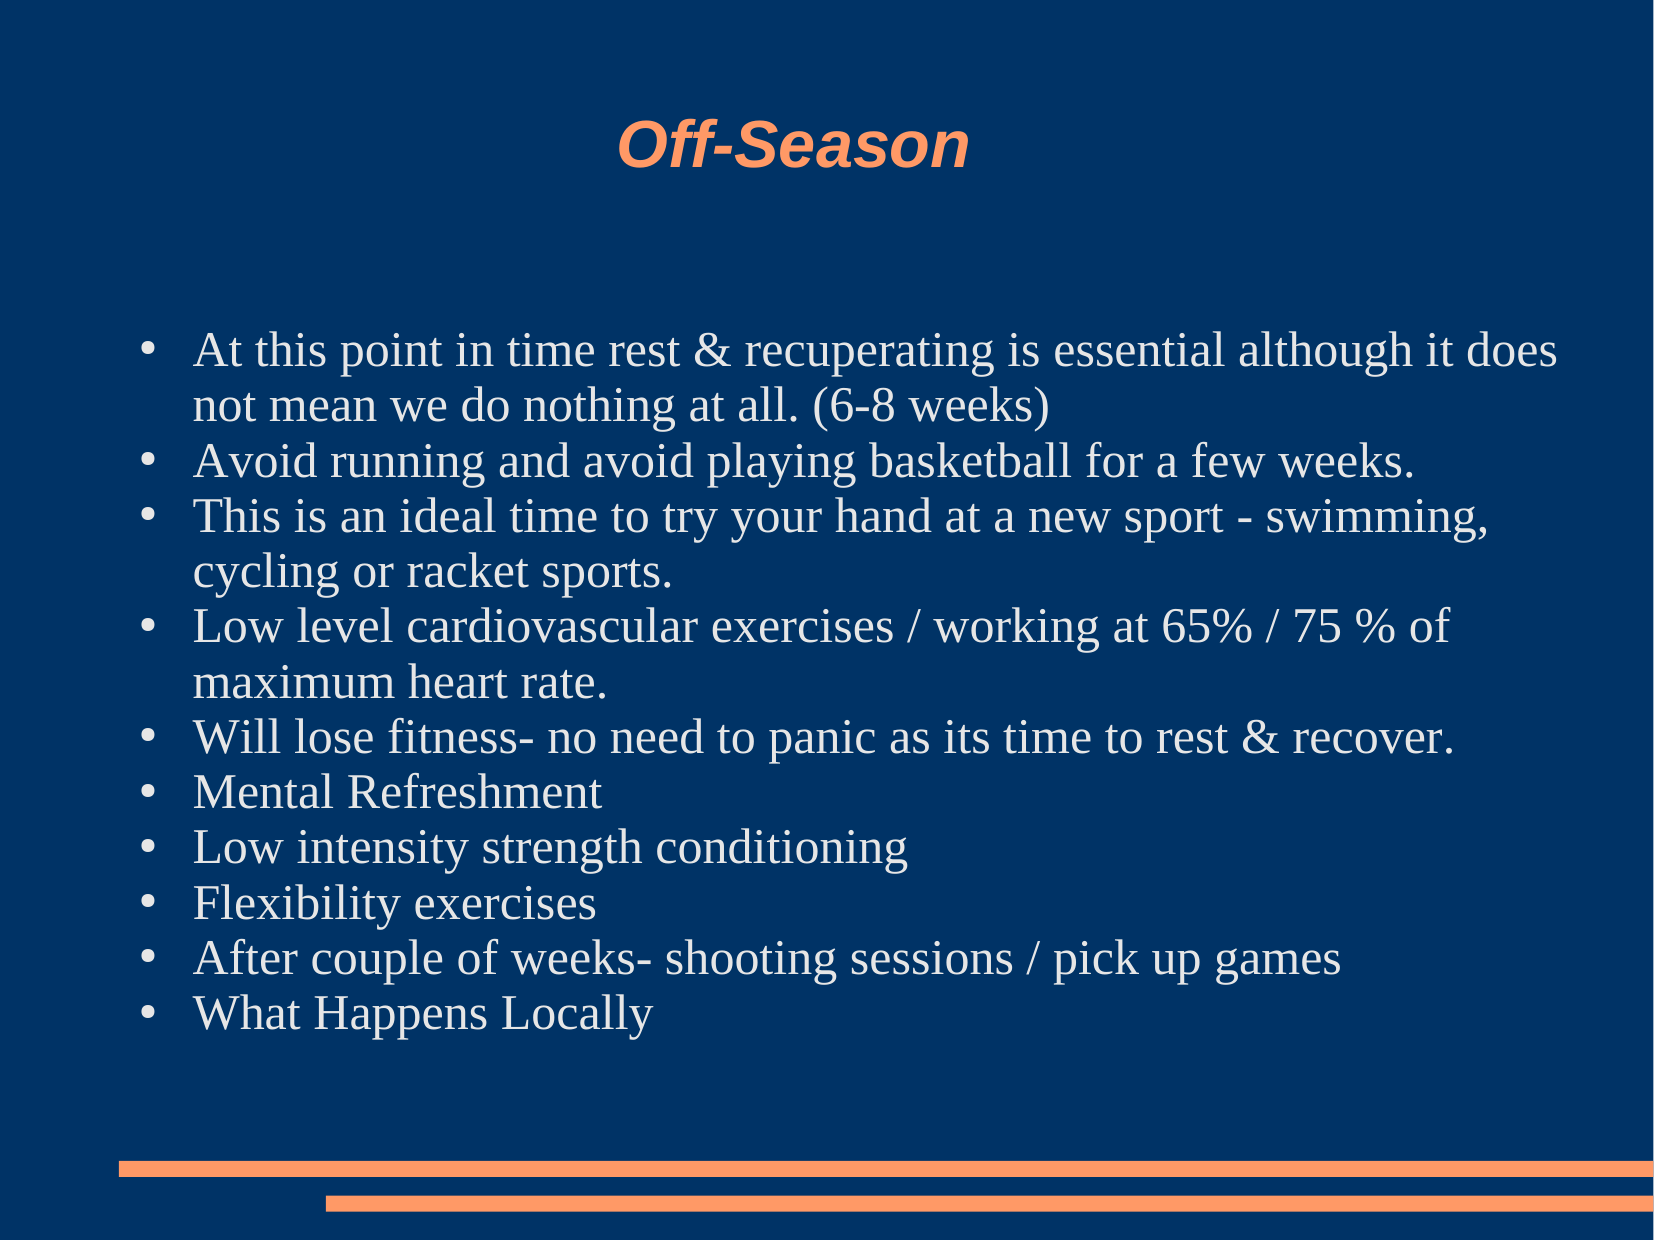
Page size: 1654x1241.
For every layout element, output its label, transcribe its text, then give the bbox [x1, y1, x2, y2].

list At this point in time rest & recuperating is essential although it does not mean we do nothing at all. (6-8 weeks) Avoid running and avoid playing basketball for a few weeks. This is an ideal time to try your hand at a new sport - swimming, cycling or racket sports. Low level cardiovascular exercises / working at 65% / 75 % of maximum heart rate. Will lose fitness- no need to panic as its time to rest & recover. Mental Refreshment Low intensity strength conditioning Flexibility exercises After couple of weeks- shooting sessions / pick up games What Happens Locally [121, 322, 1561, 1132]
title Off-Season [87, 40, 1501, 249]
